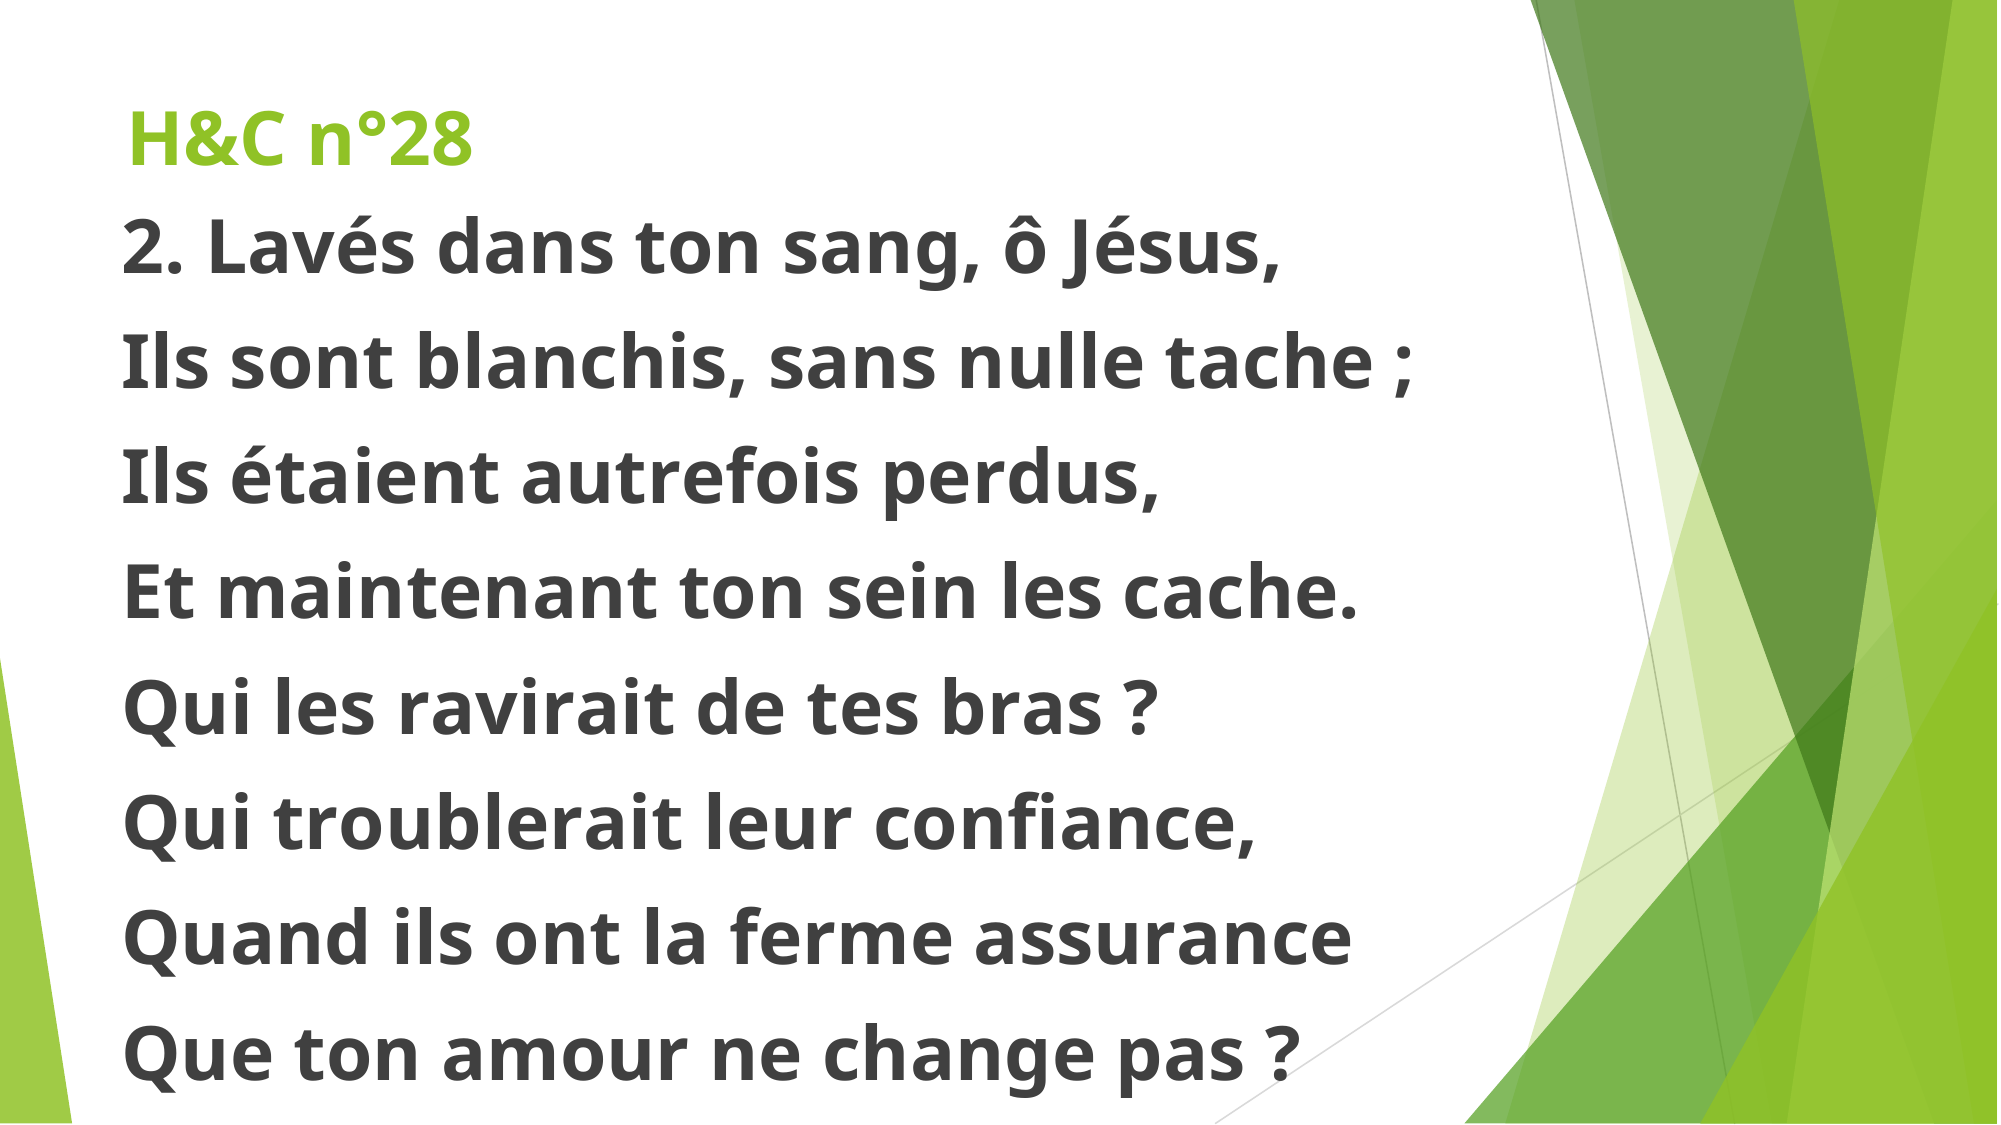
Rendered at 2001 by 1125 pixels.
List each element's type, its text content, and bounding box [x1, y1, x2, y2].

text_box H&C n°28 [111, 82, 1522, 177]
text_box 2. Lavés dans ton sang, ô Jésus, Ils sont blanchis, sans nulle tache ; Ils étaient autrefois perdus, Et maintenant ton sein les cache. Qui les ravirait de tes bras ? Qui troublerait leur confiance, Quand ils ont la ferme assurance Que ton amour ne change pas ? [106, 177, 1961, 1074]
